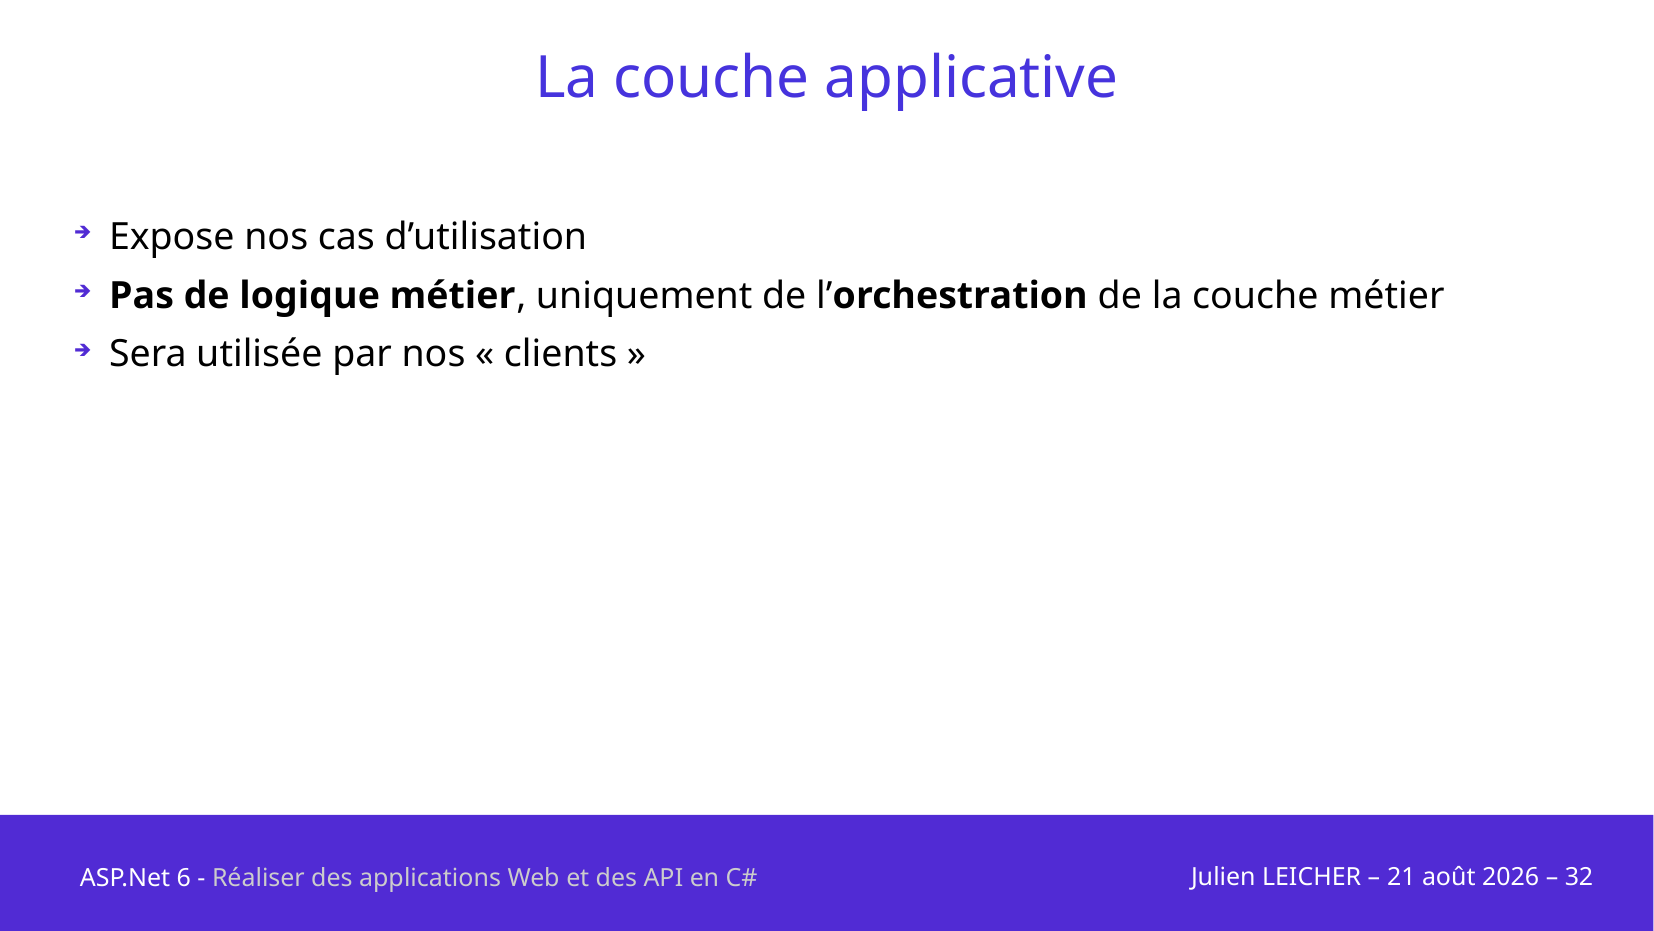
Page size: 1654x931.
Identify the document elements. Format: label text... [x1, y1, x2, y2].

text_box Expose nos cas d’utilisation Pas de logique métier, uniquement de l’orchestration de la couche métier Sera utilisée par nos « clients » [59, 194, 1595, 678]
text_box La couche applicative [0, 27, 1654, 113]
text_box ASP.Net 6 - Réaliser des applications Web et des API en C# [64, 852, 798, 898]
text_box Julien LEICHER – 28 févr. 2022 – <numéro> [0, 814, 1654, 931]
